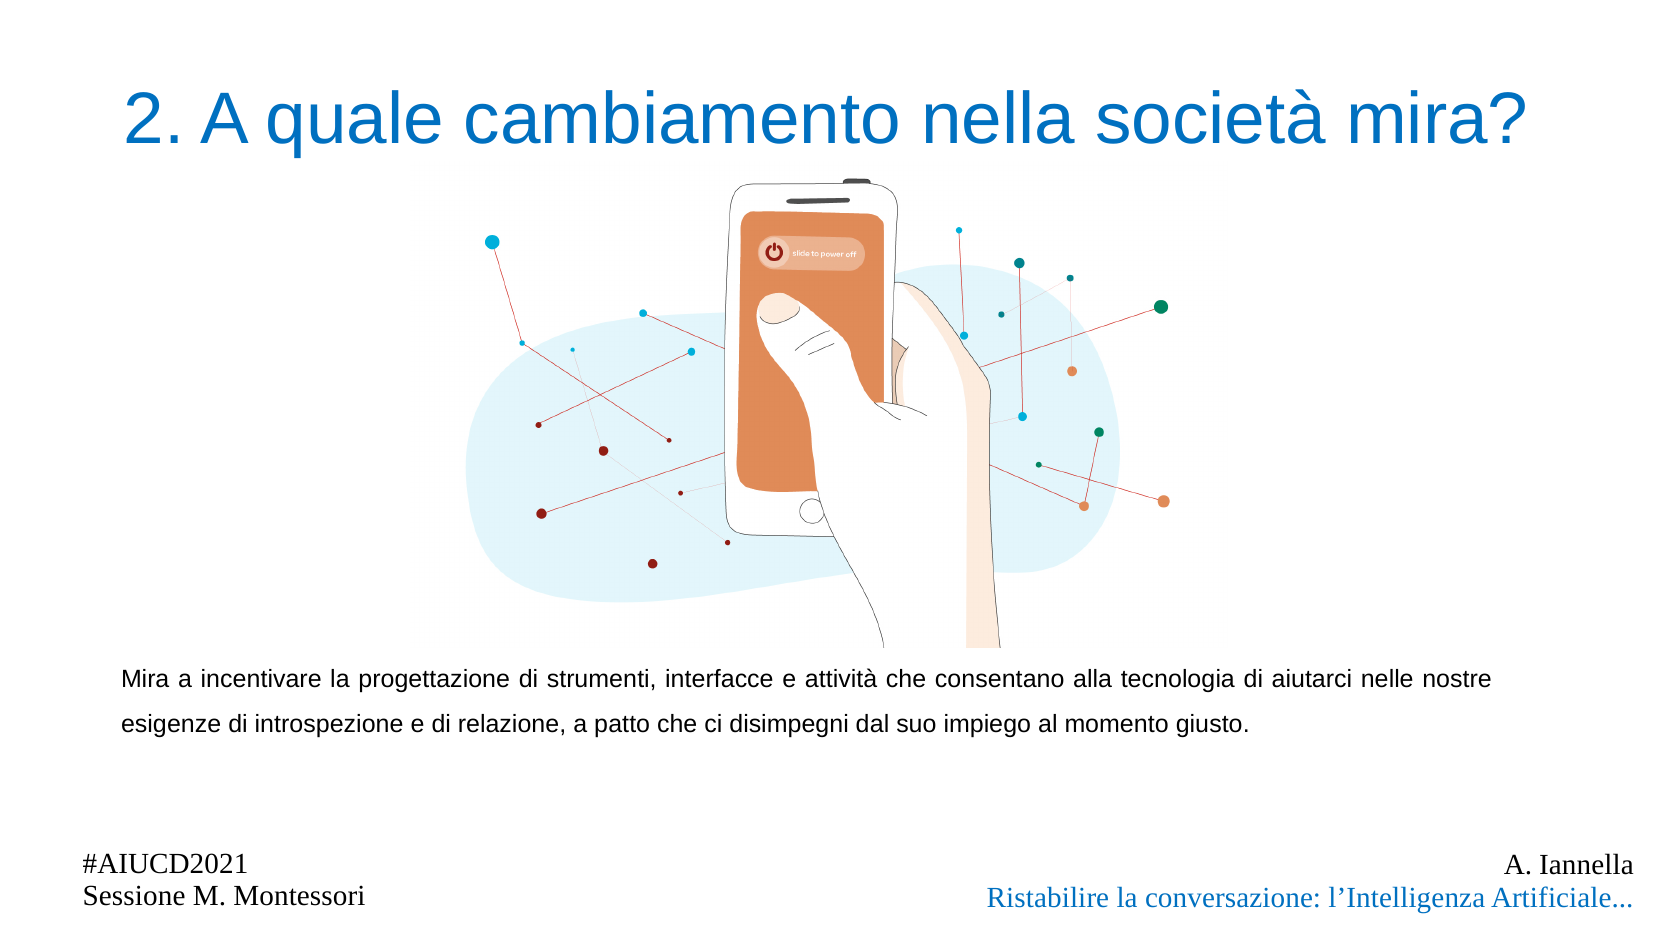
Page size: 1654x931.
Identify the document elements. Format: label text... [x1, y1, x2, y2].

text_box Mira a incentivare la progettazione di strumenti, interfacce e attività che consentano alla tecnologia di aiutarci nelle nostre esigenze di introspezione e di relazione, a patto che ci disimpegni dal suo impiego al momento giusto. [121, 647, 1496, 884]
text_box 2. A quale cambiamento nella società mira? [82, 37, 1571, 193]
text_box A. Iannella Ristabilire la conversazione: l’Intelligenza Artificiale... [894, 848, 1634, 913]
picture [410, 161, 1228, 648]
text_box #AIUCD2021 Sessione M. Montessori [82, 847, 468, 912]
